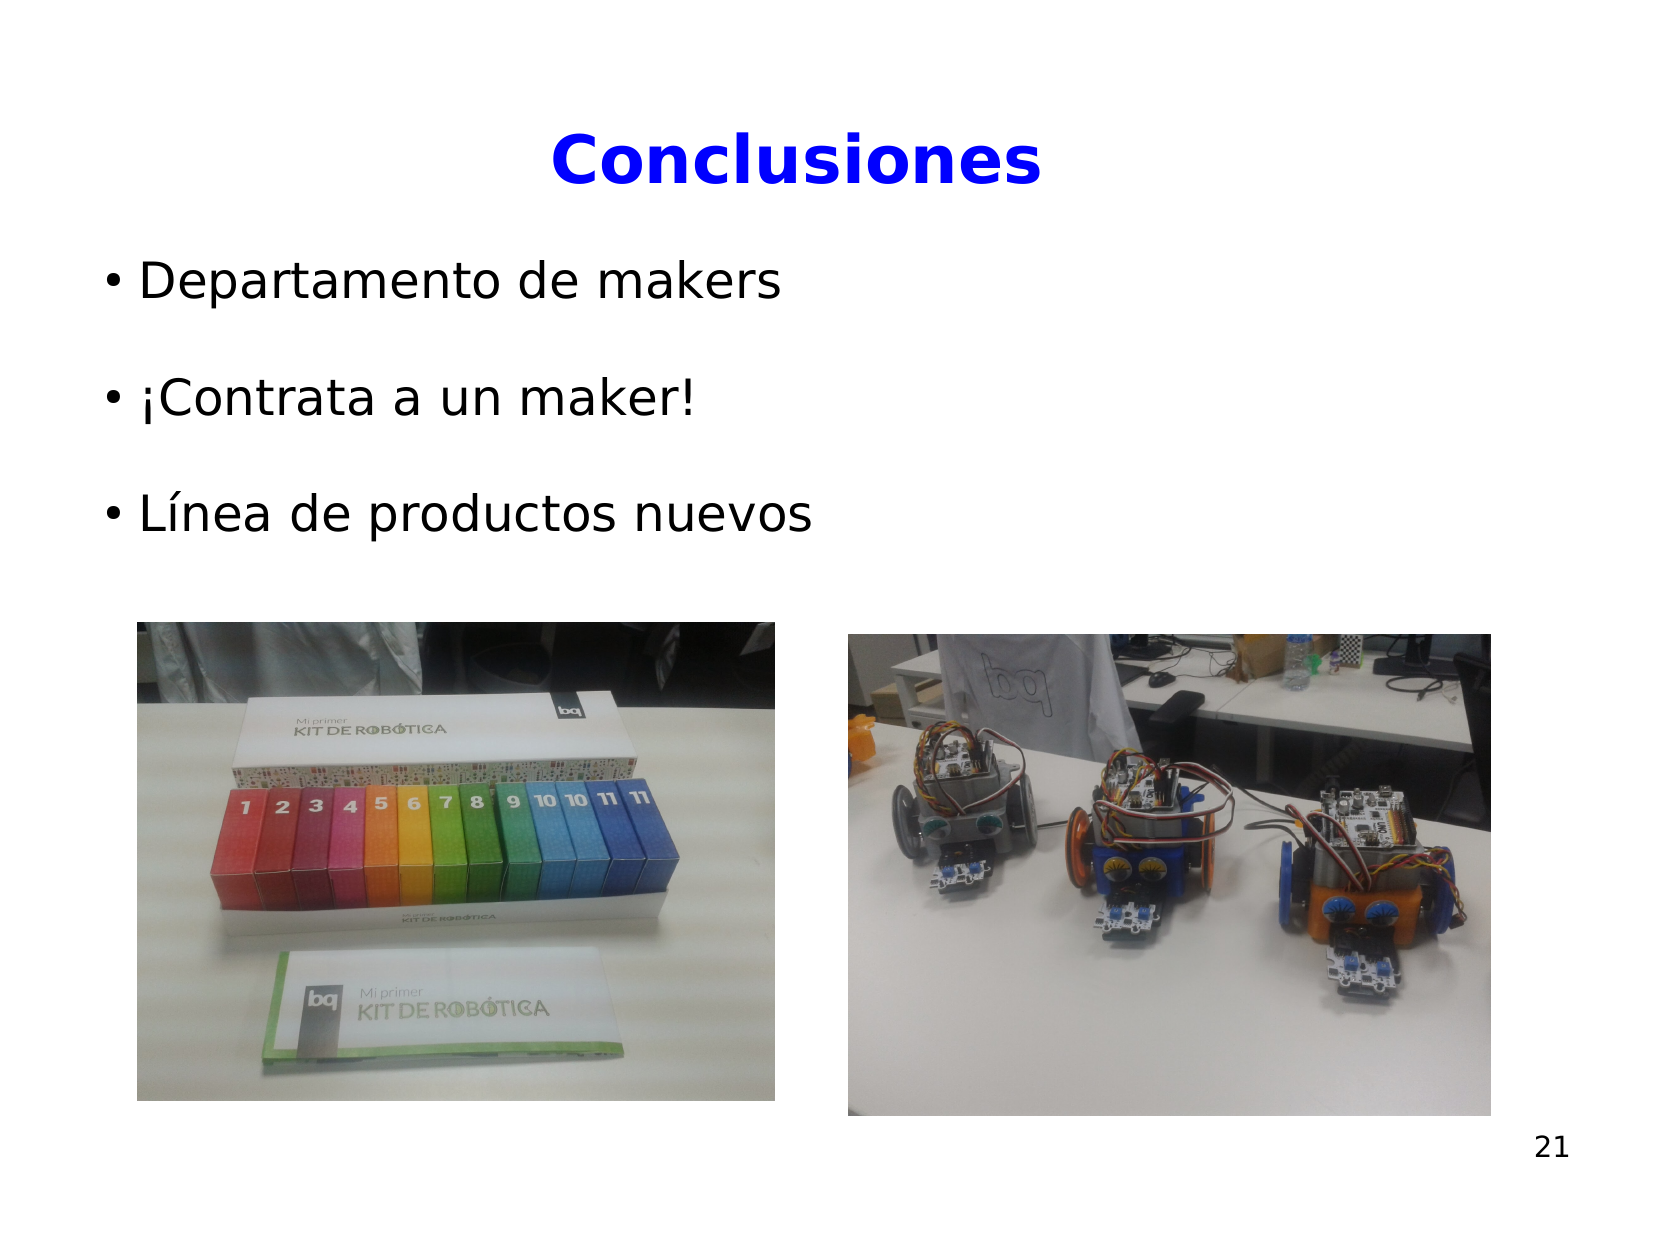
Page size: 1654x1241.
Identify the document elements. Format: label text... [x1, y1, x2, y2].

picture [848, 634, 1491, 1116]
text_box Conclusiones [535, 114, 1059, 208]
picture [137, 622, 775, 1101]
text_box Departamento de makers ¡Contrata a un maker! Línea de productos nuevos [89, 245, 829, 551]
